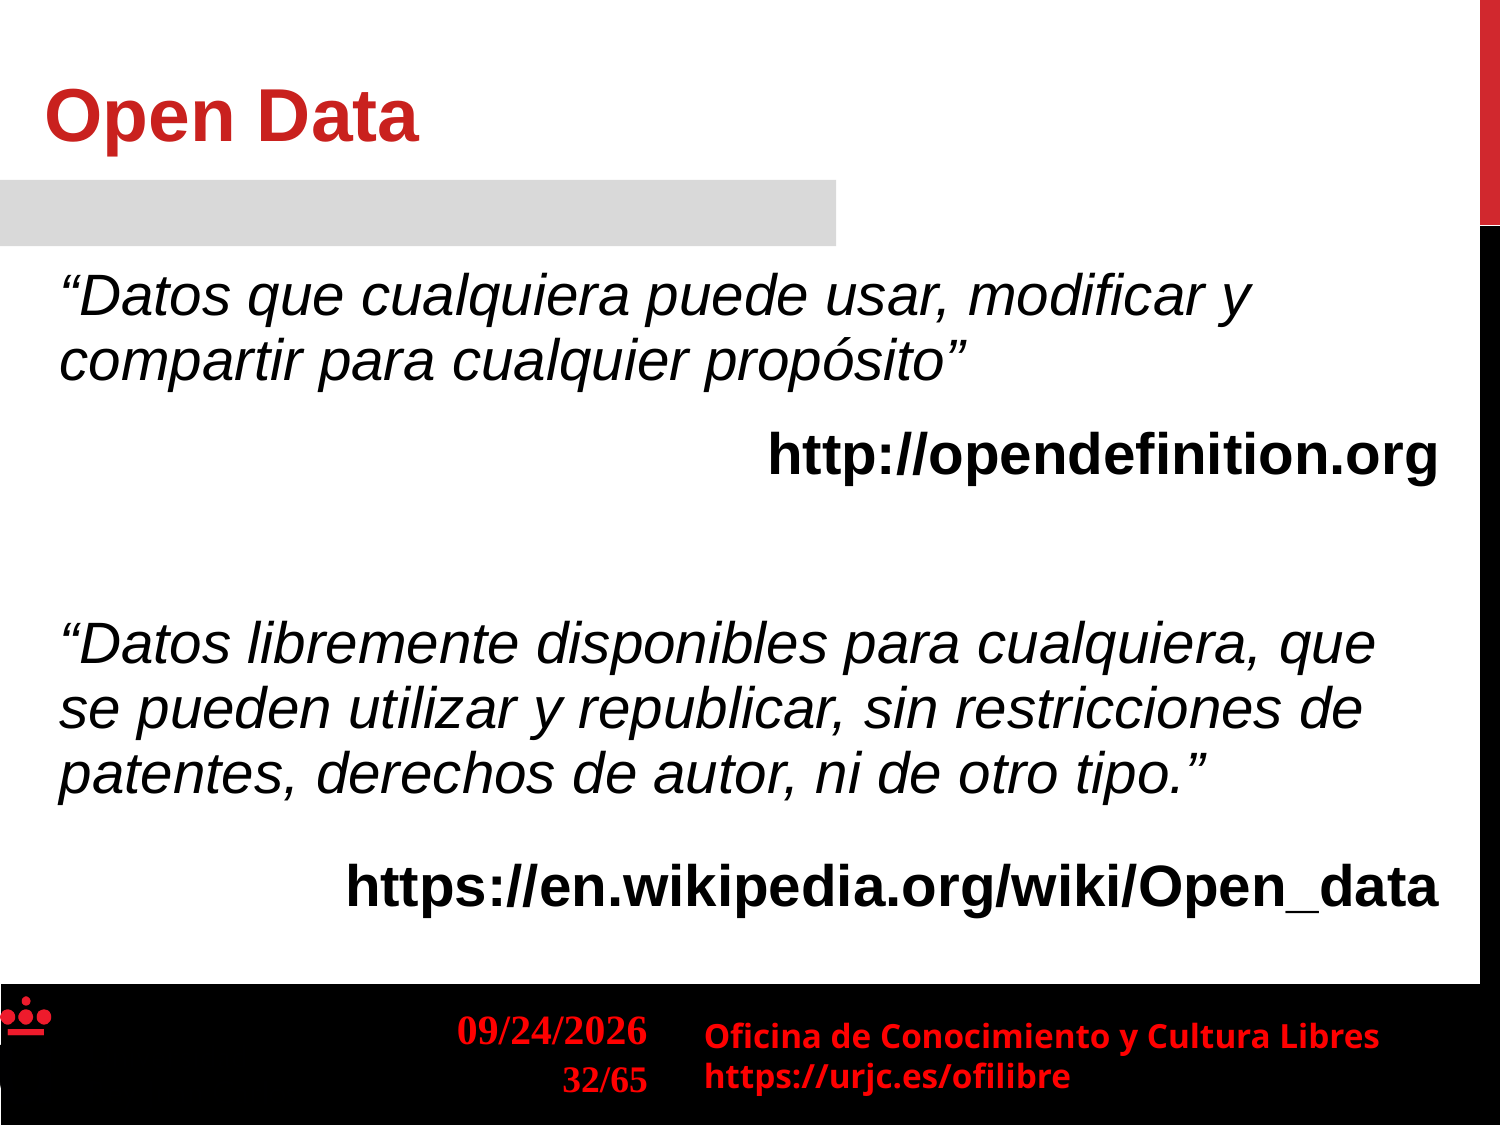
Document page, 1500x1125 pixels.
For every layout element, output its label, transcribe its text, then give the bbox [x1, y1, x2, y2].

title [75, 15, 1425, 172]
text_box “Datos que cualquiera puede usar, modificar y compartir para cualquier propósito” http://opendefinition.org “Datos libremente disponibles para cualquiera, que se pueden utilizar y republicar, sin restricciones de patentes, derechos de autor, ni de otro tipo.” https://en.wikipedia.org/wiki/Open_data [45, 254, 1456, 926]
text_box Open Data [30, 66, 1036, 249]
